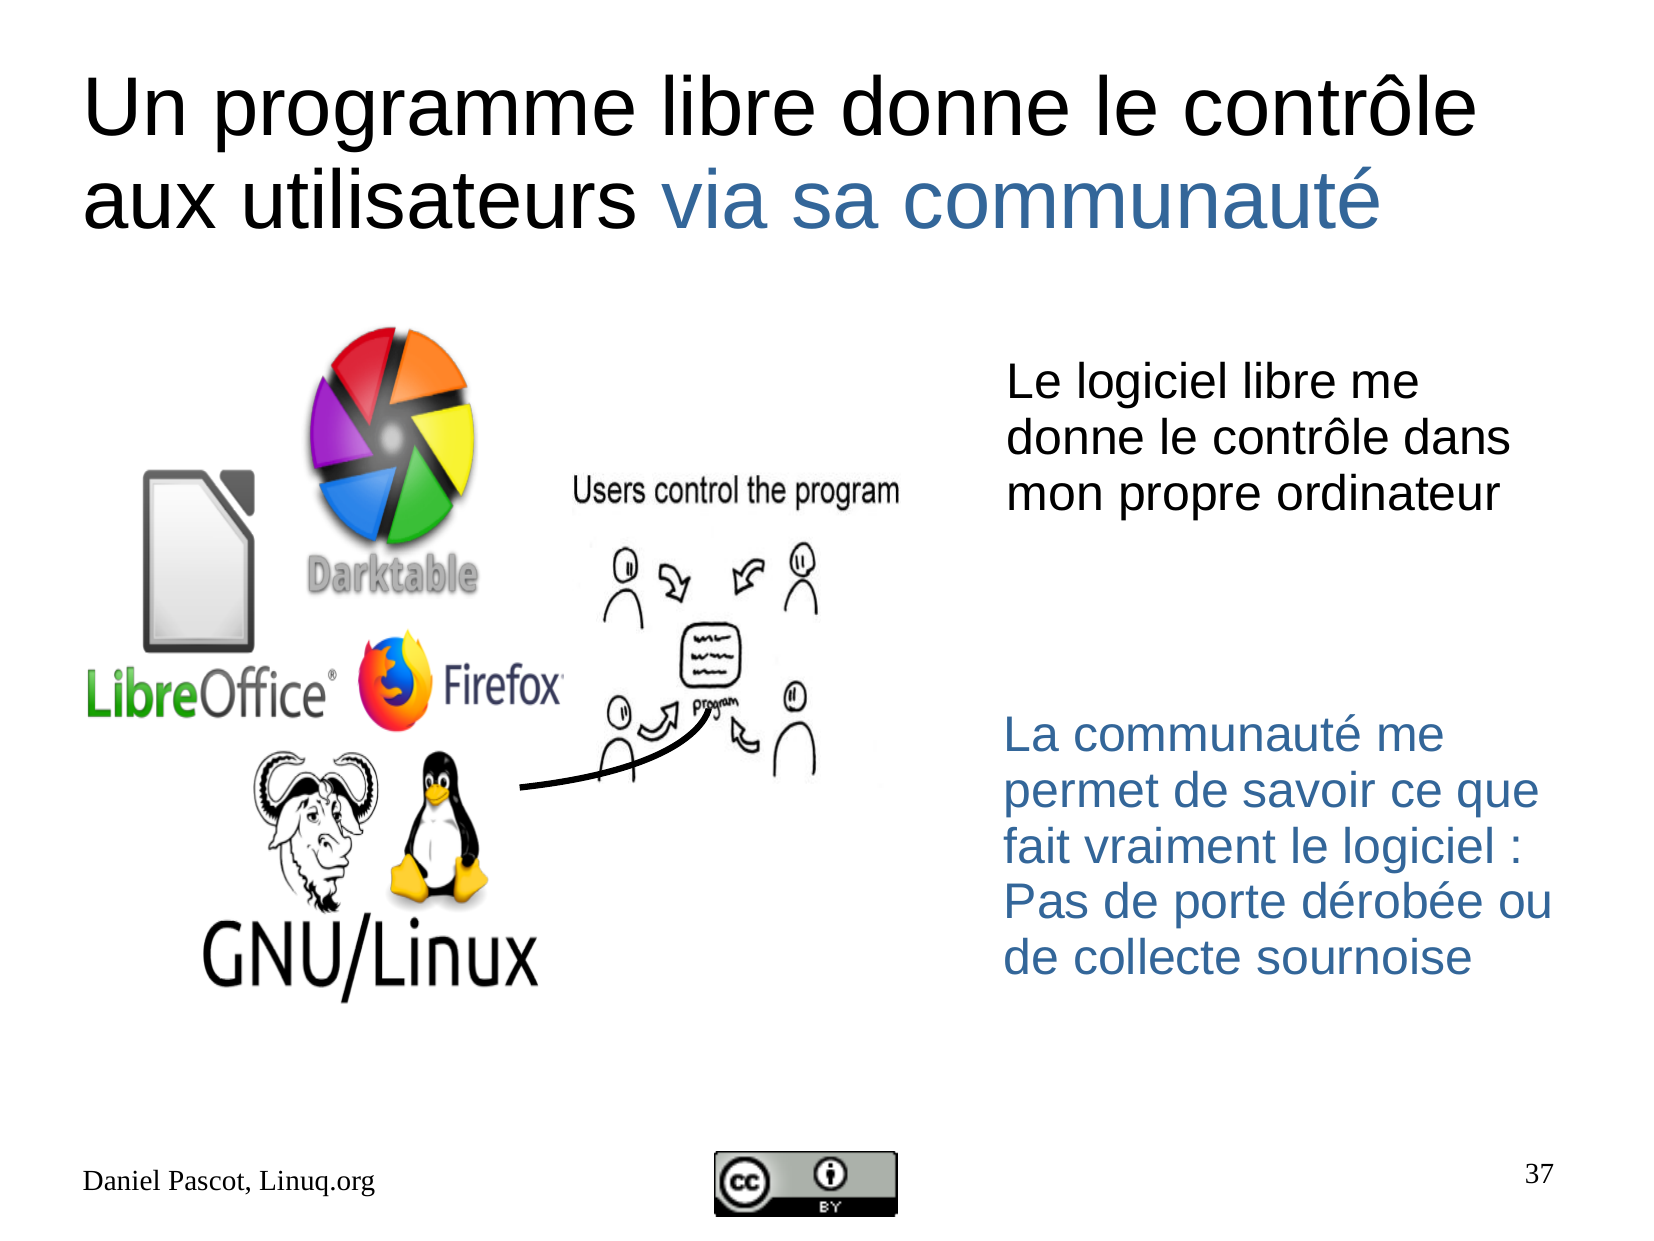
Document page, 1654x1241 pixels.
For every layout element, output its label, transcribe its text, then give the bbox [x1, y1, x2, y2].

text_box Le logiciel libre me donne le contrôle dans mon propre ordinateur [992, 346, 1548, 599]
text_box La communauté me permet de savoir ce que fait vraiment le logiciel : Pas de porte dérobée ou de collecte sournoise [1003, 659, 1571, 1032]
picture [714, 1151, 898, 1217]
picture [82, 317, 910, 1008]
title Un programme libre donne le contrôle aux utilisateurs via sa communauté [82, 28, 1571, 277]
